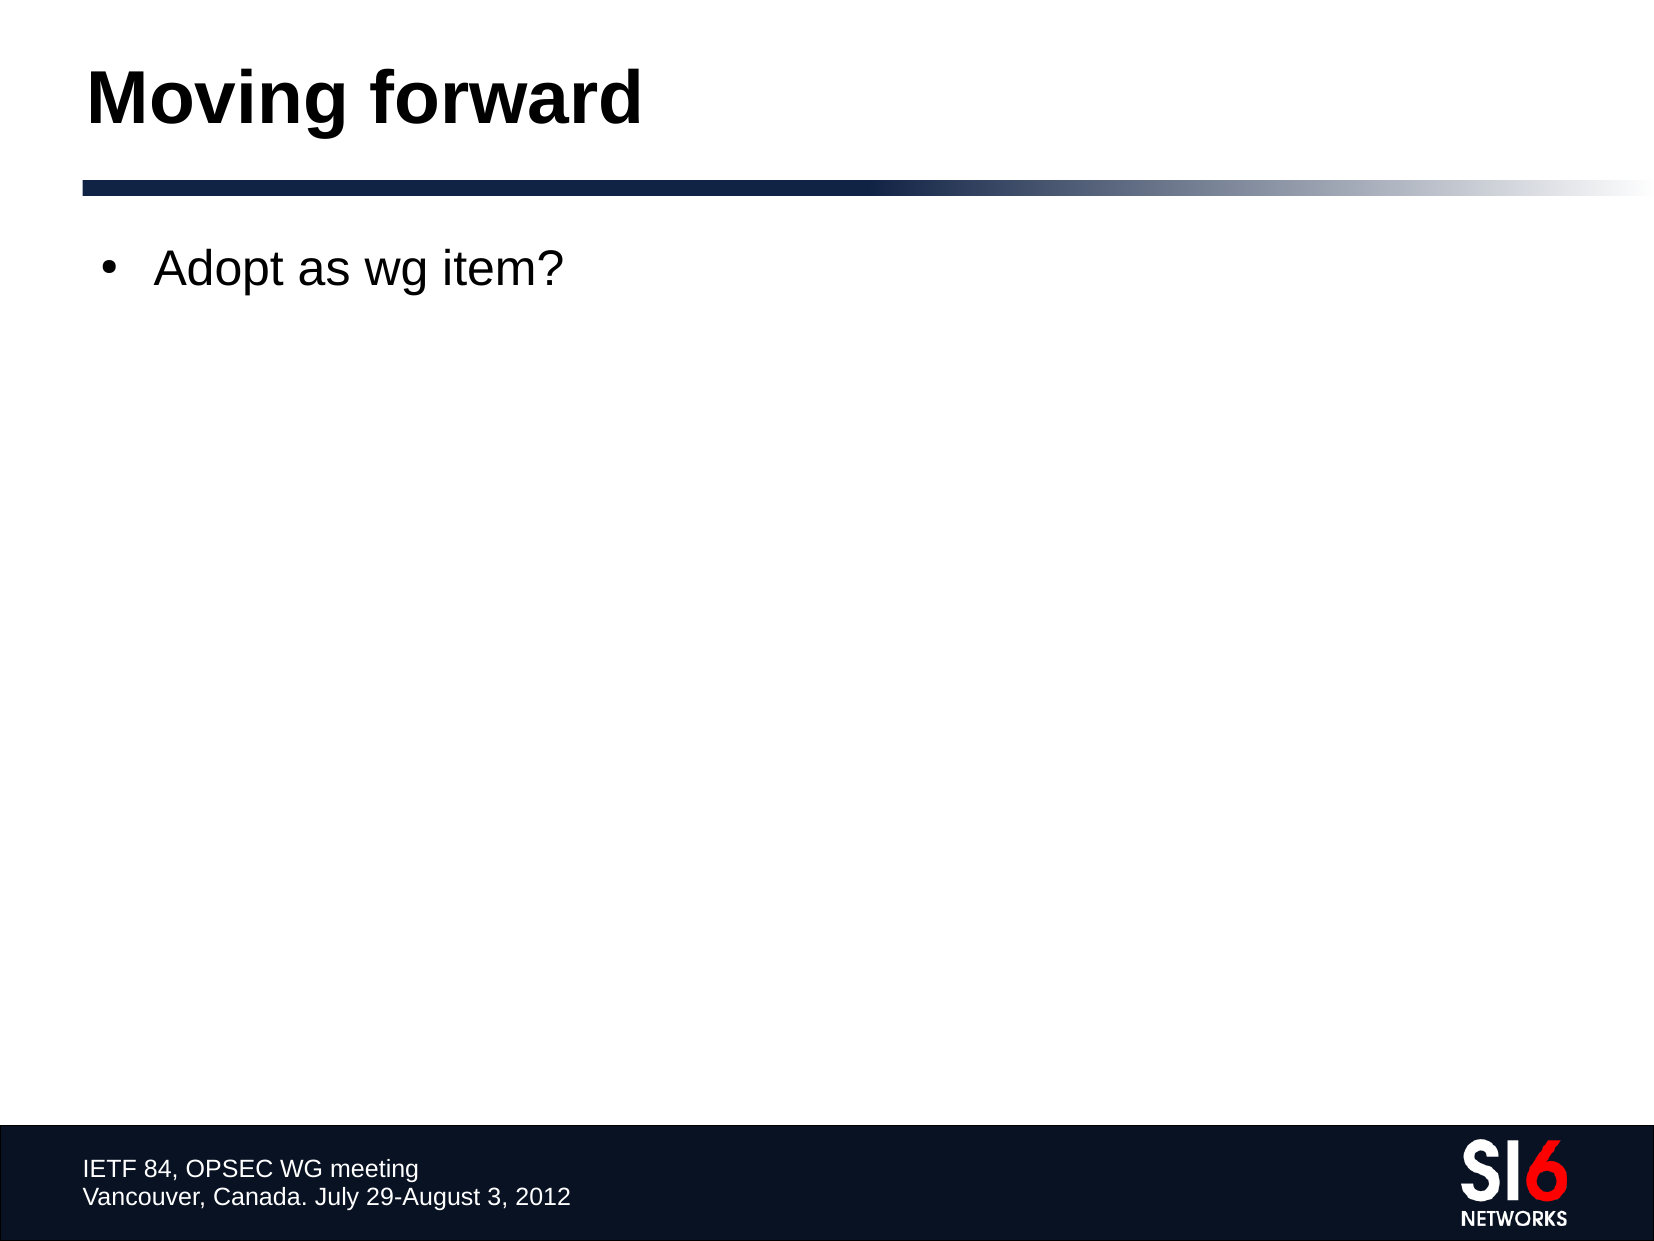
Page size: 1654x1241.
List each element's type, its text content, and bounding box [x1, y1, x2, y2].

list Adopt as wg item? [82, 240, 1571, 1059]
title Moving forward [86, 30, 1576, 166]
picture [1461, 1139, 1567, 1226]
